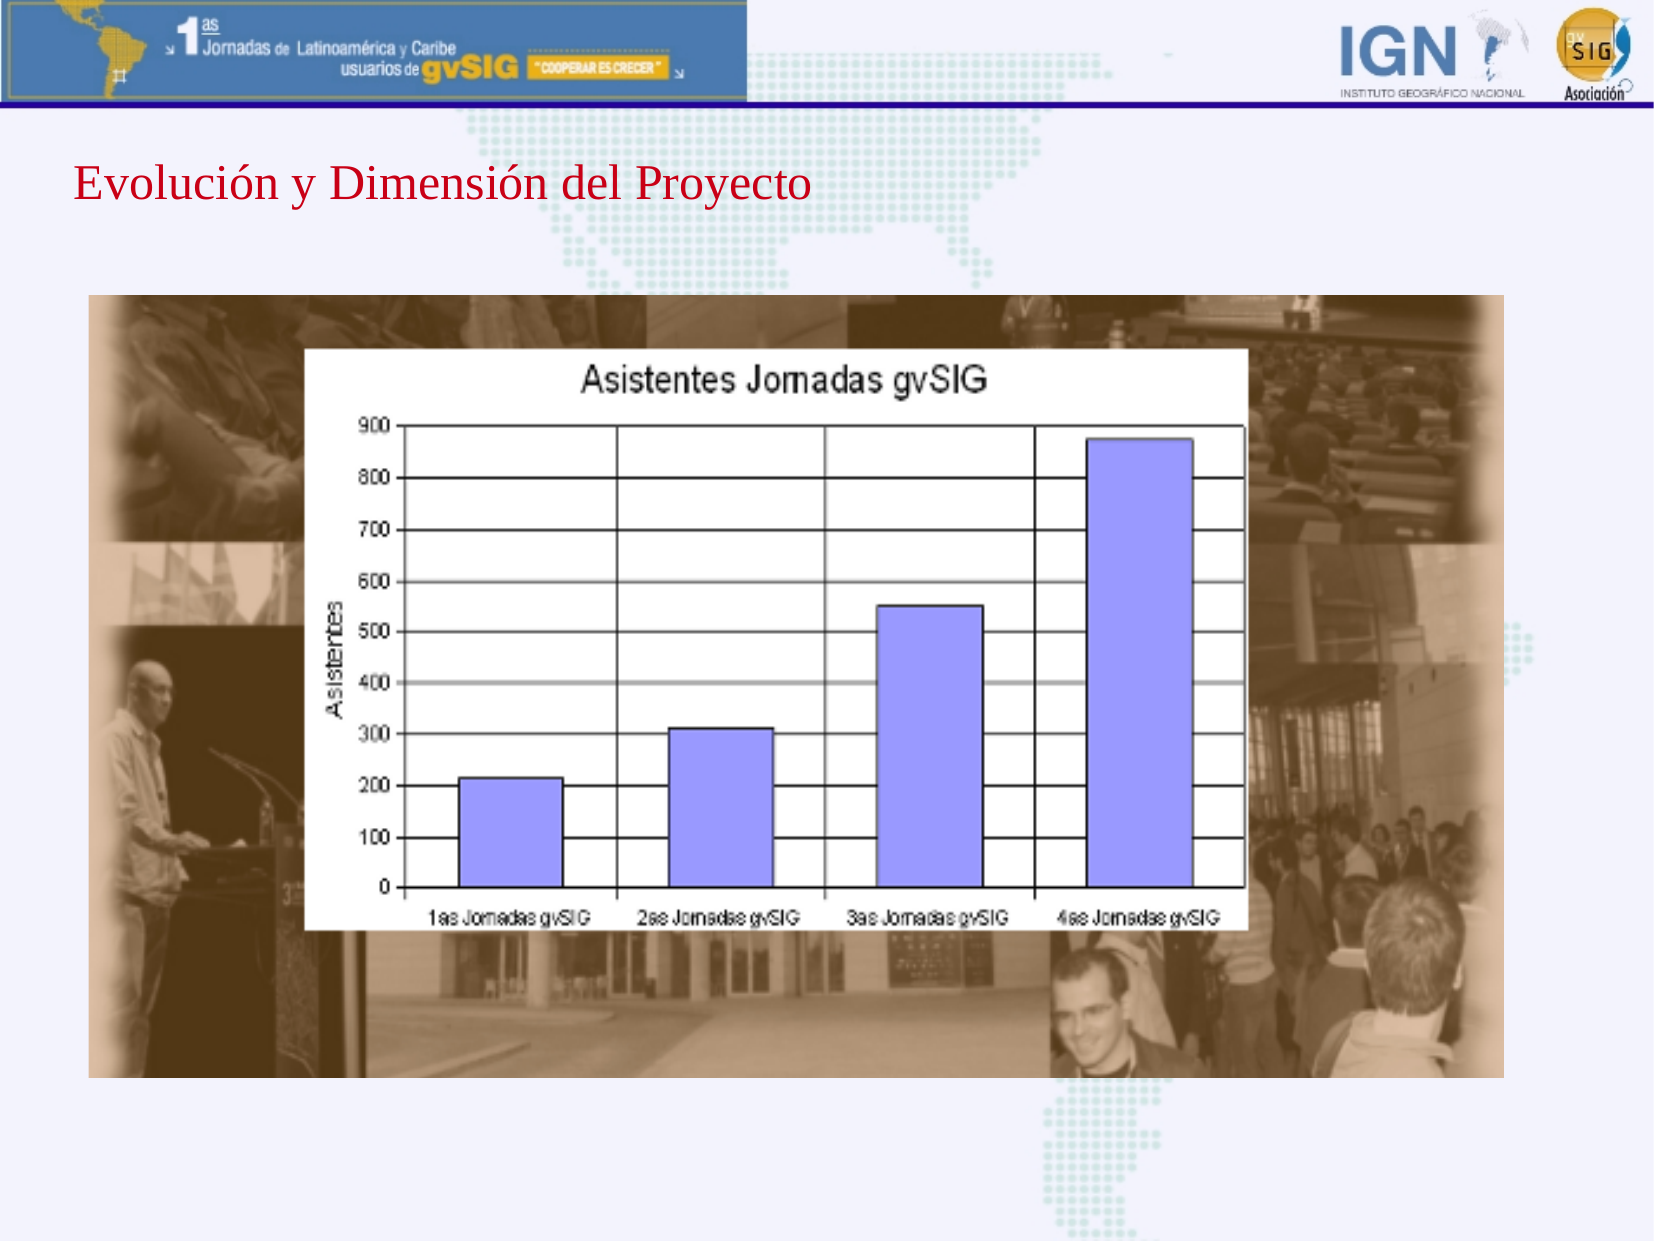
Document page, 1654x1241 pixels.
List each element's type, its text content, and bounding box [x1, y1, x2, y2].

text_box Evolución y Dimensión del Proyecto [59, 147, 857, 237]
picture [0, 0, 1654, 1241]
